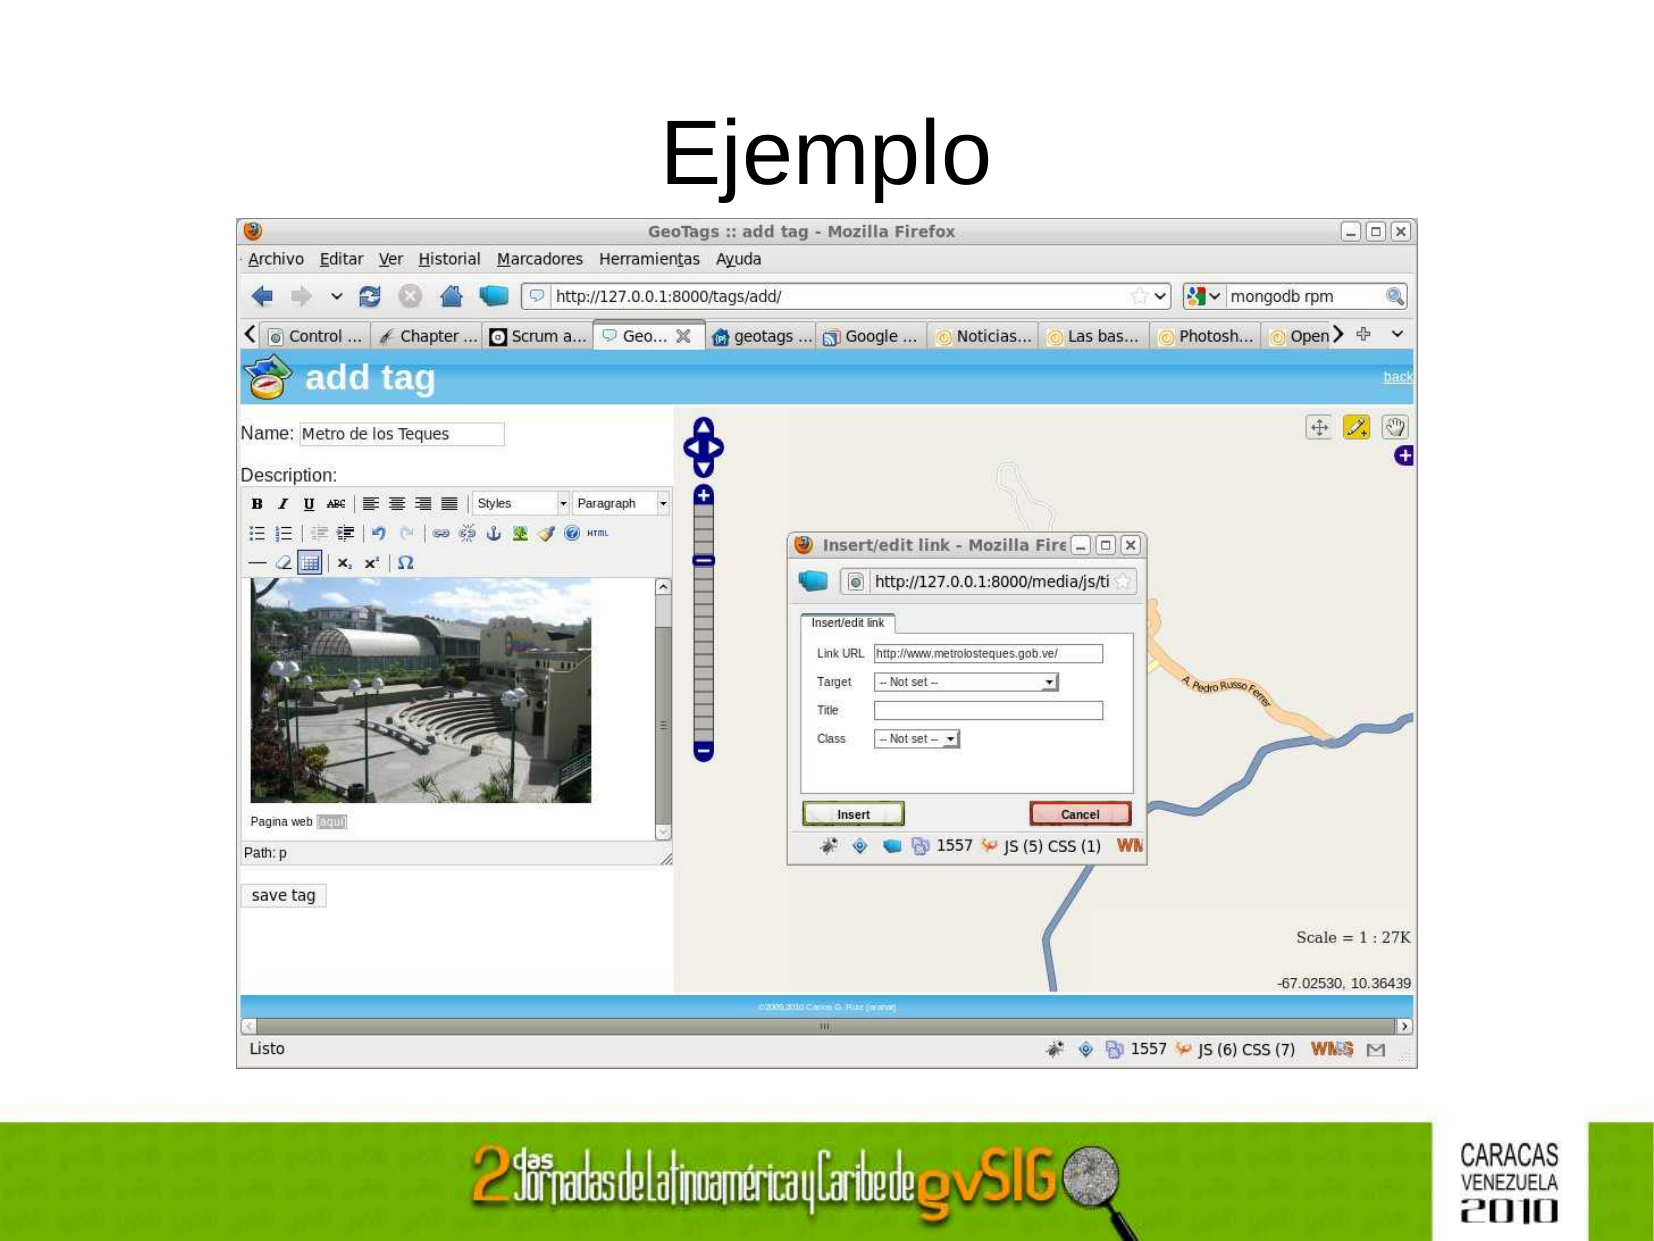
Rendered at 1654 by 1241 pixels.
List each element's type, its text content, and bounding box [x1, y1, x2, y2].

title Ejemplo [82, 49, 1571, 257]
picture [0, 0, 1654, 1241]
